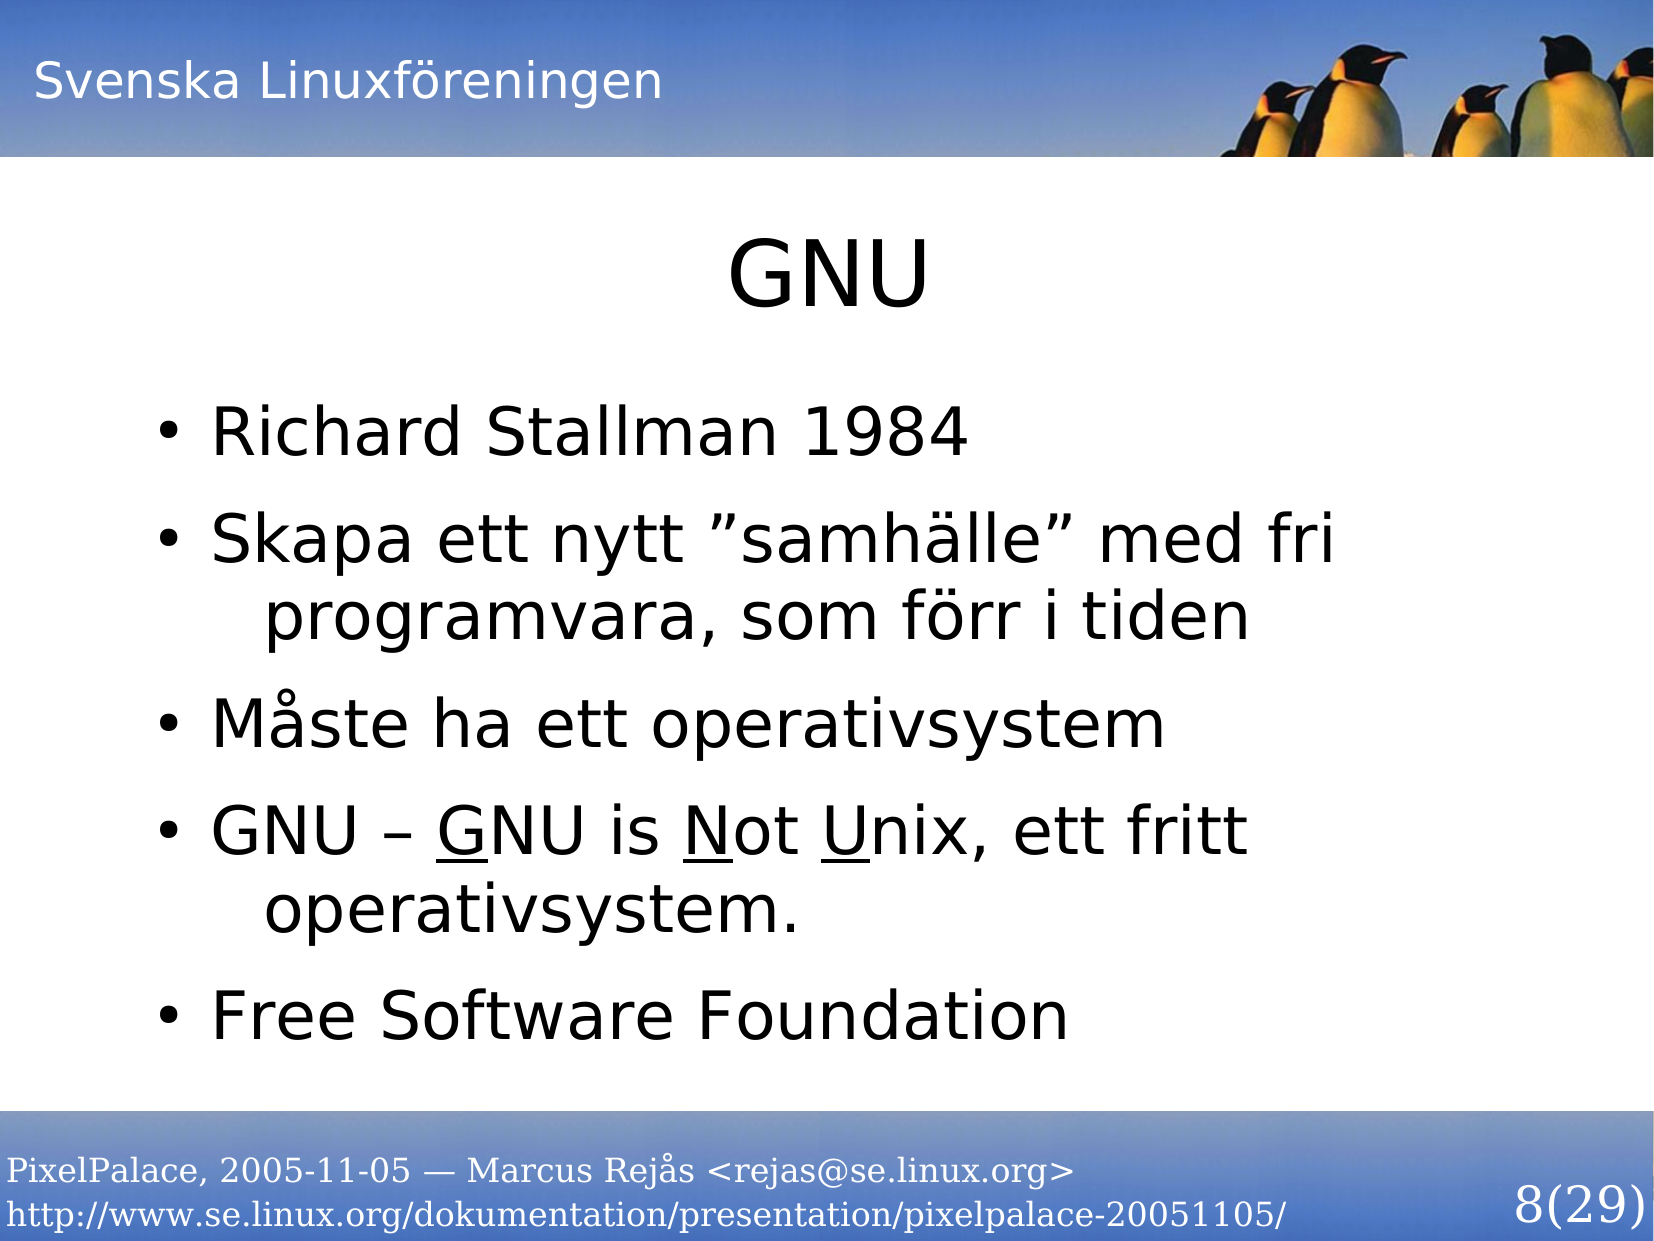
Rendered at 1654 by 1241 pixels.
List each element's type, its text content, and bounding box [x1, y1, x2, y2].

picture [0, 1111, 1654, 1241]
title GNU [123, 160, 1537, 389]
list Richard Stallman 1984 Skapa ett nytt ”samhälle” med fri programvara, som förr i tiden Måste ha ett operativsystem GNU – GNU is Not Unix, ett fritt operativsystem. Free Software Foundation [121, 392, 1534, 1092]
picture [0, 0, 1654, 157]
